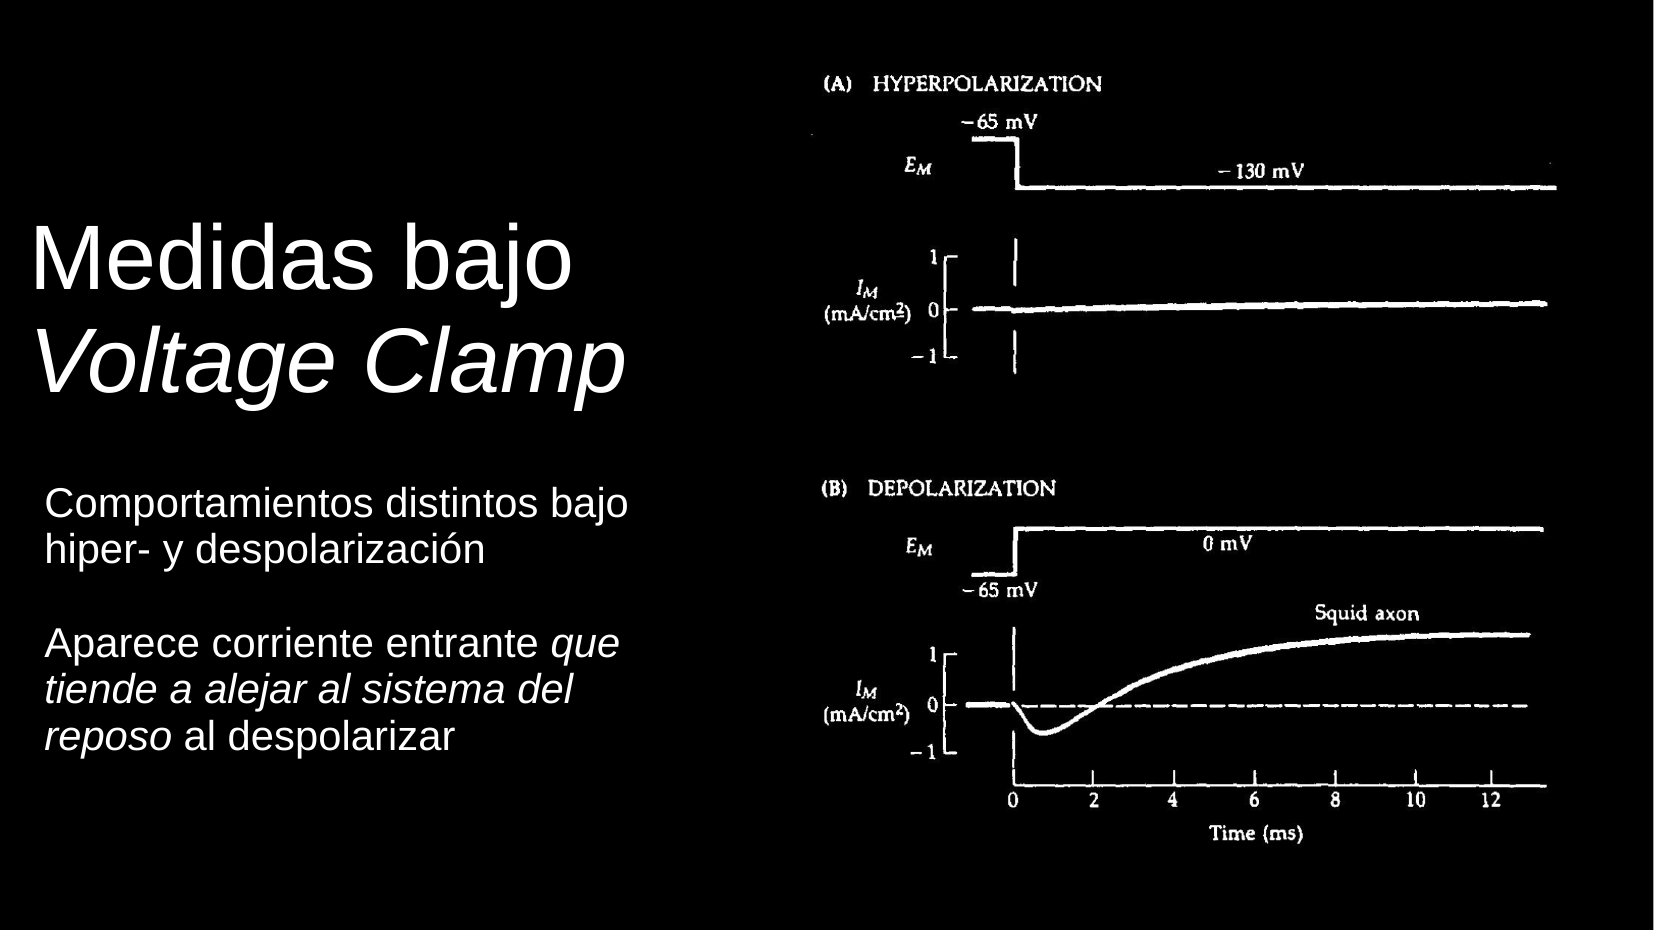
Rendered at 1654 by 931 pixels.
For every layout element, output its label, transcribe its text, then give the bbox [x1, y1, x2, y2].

picture [797, 58, 1588, 857]
text_box Comportamientos distintos bajo hiper- y despolarización Aparece corriente entrante que tiende a alejar al sistema del reposo al despolarizar [29, 472, 650, 767]
title Medidas bajo Voltage Clamp [29, 155, 797, 464]
